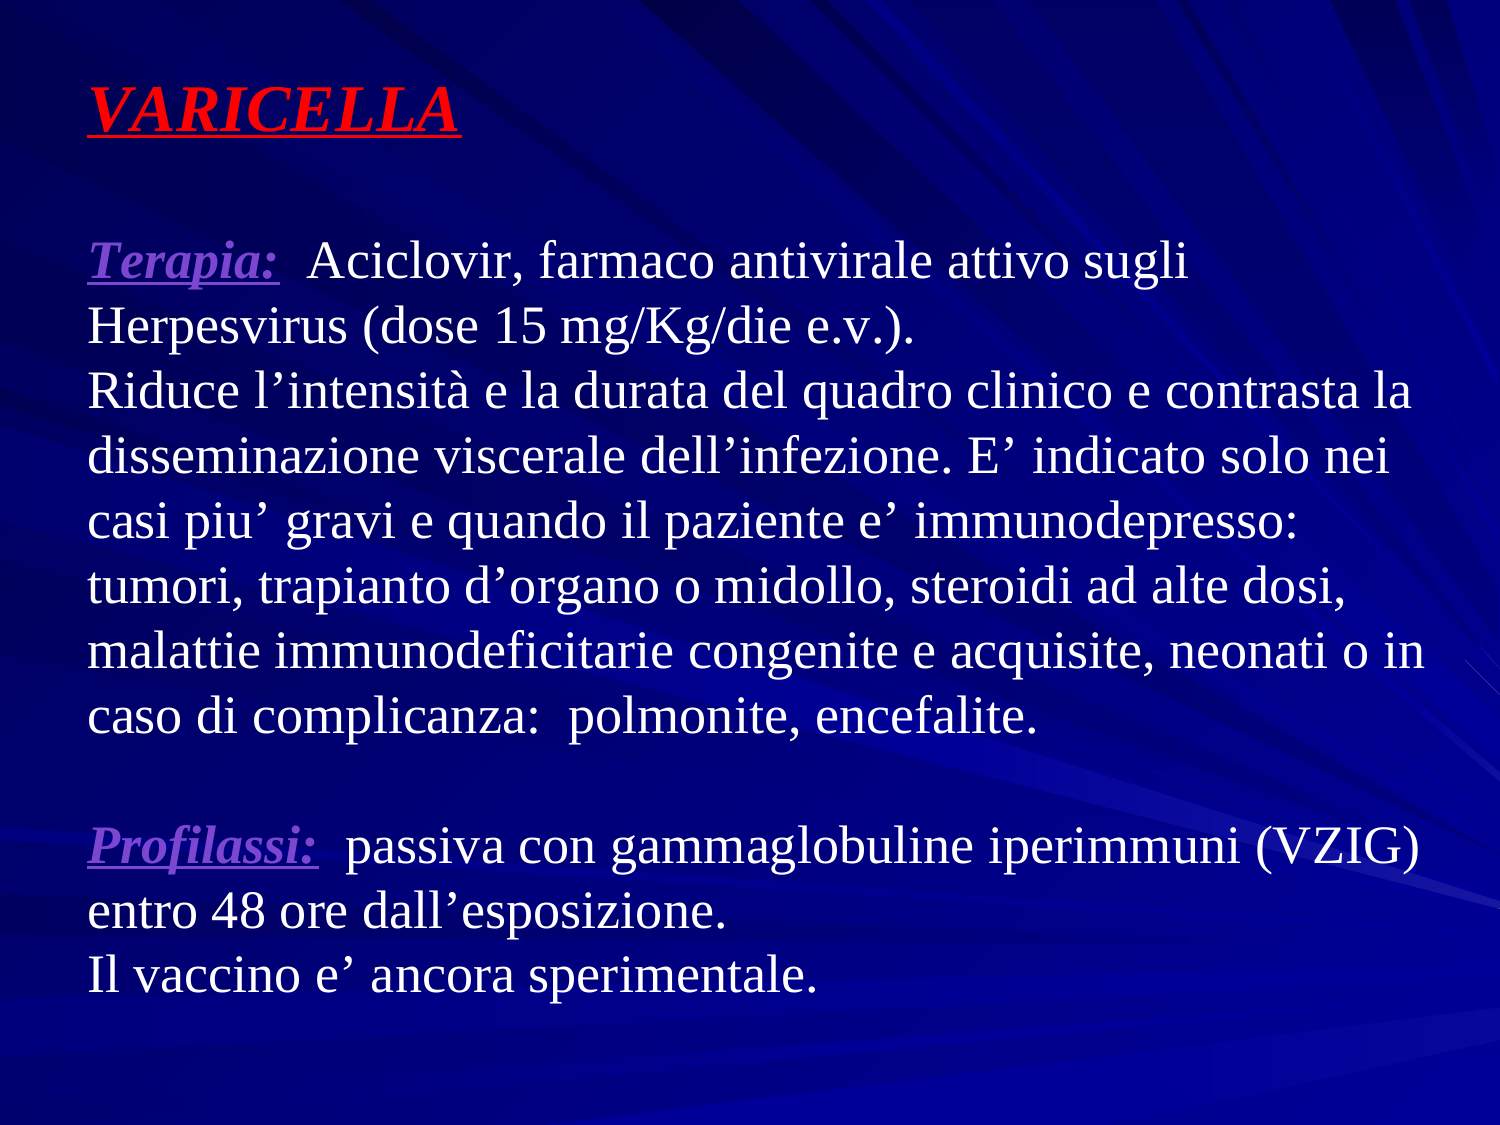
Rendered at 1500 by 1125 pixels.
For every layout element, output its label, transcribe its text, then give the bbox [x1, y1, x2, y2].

text_box VARICELLA Terapia: Aciclovir, farmaco antivirale attivo sugli Herpesvirus (dose 15 mg/Kg/die e.v.). Riduce l’intensità e la durata del quadro clinico e contrasta la disseminazione viscerale dell’infezione. E’ indicato solo nei casi piu’ gravi e quando il paziente e’ immunodepresso: tumori, trapianto d’organo o midollo, steroidi ad alte dosi, malattie immunodeficitarie congenite e acquisite, neonati o in caso di complicanza: polmonite, encefalite. Profilassi: passiva con gammaglobuline iperimmuni (VZIG) entro 48 ore dall’esposizione. Il vaccino e’ ancora sperimentale. [72, 56, 1450, 1077]
